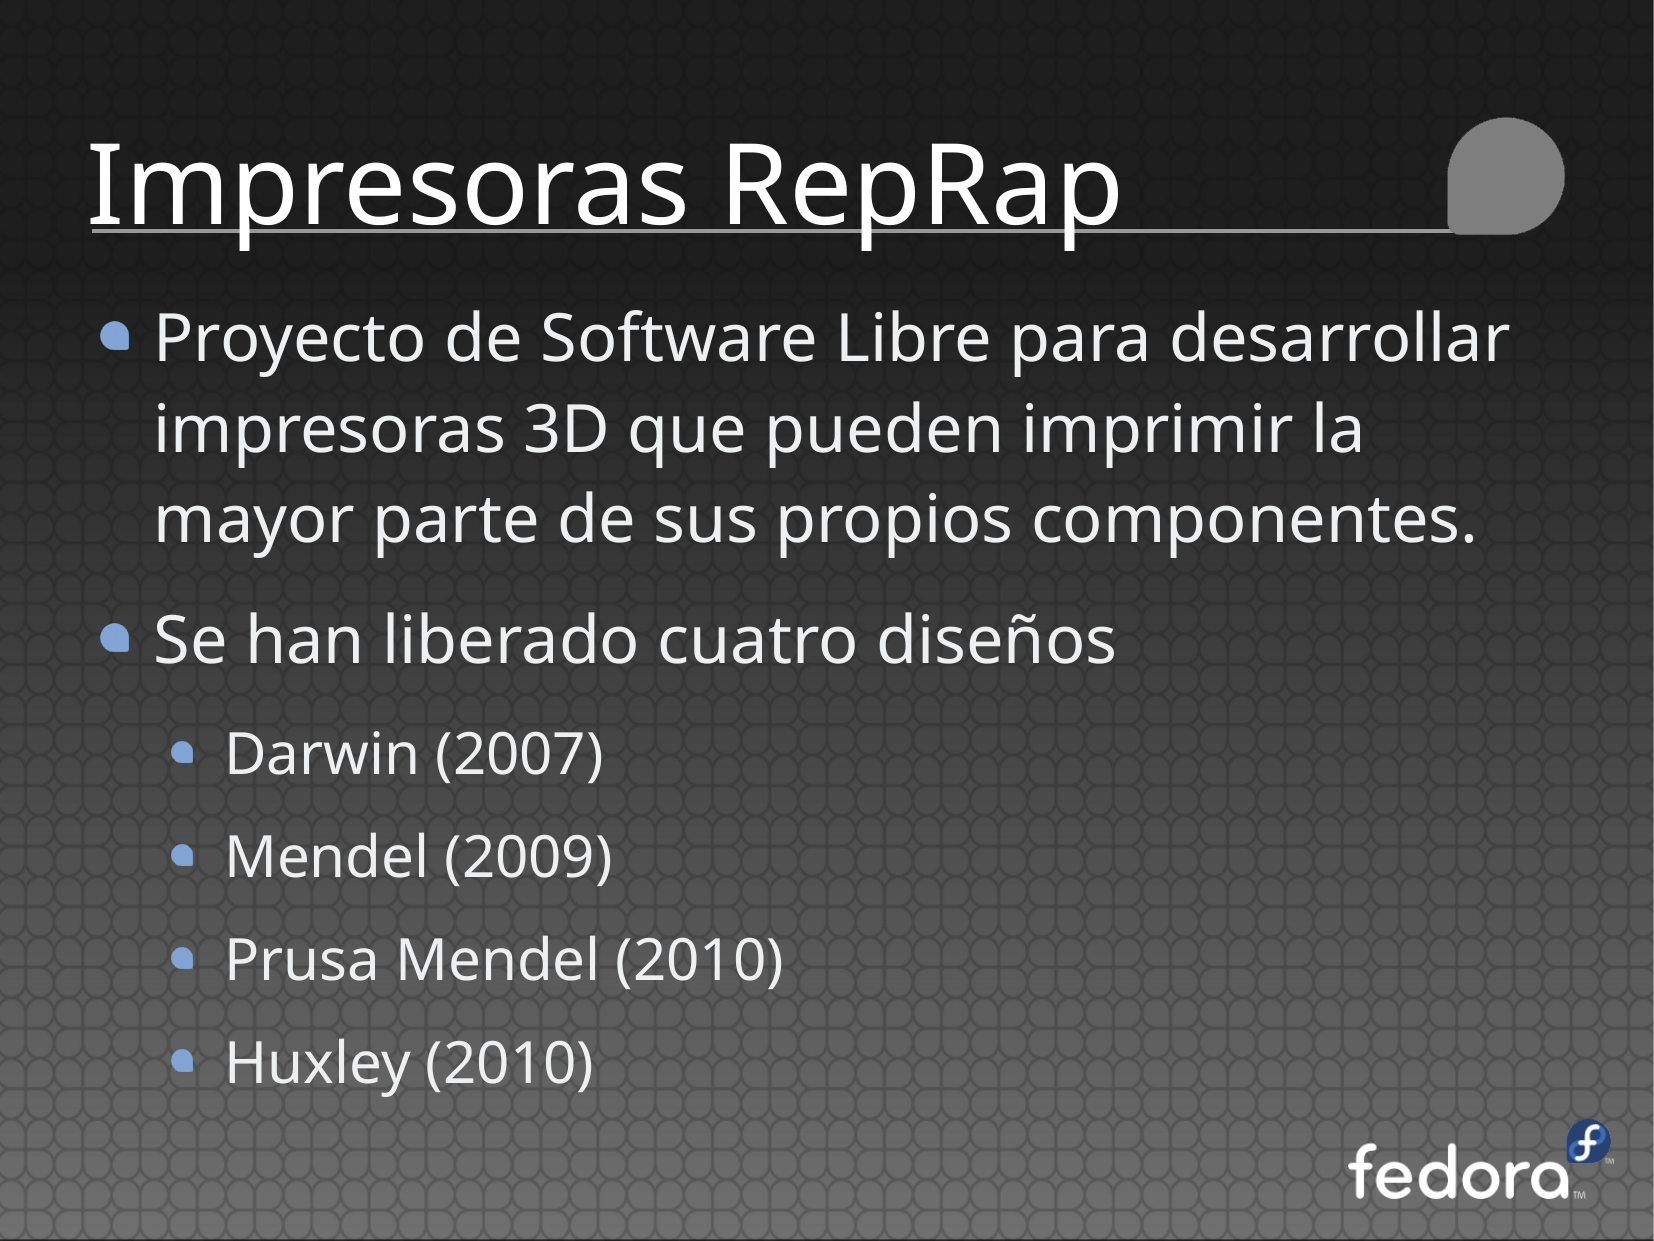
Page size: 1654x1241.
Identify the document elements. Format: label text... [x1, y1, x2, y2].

list Proyecto de Software Libre para desarrollar impresoras 3D que pueden imprimir la mayor parte de sus propios componentes. Se han liberado cuatro diseños Darwin (2007) Mendel (2009) Prusa Mendel (2010) Huxley (2010) [82, 290, 1571, 1081]
title Impresoras RepRap [86, 112, 1576, 249]
picture [0, 0, 1654, 1241]
